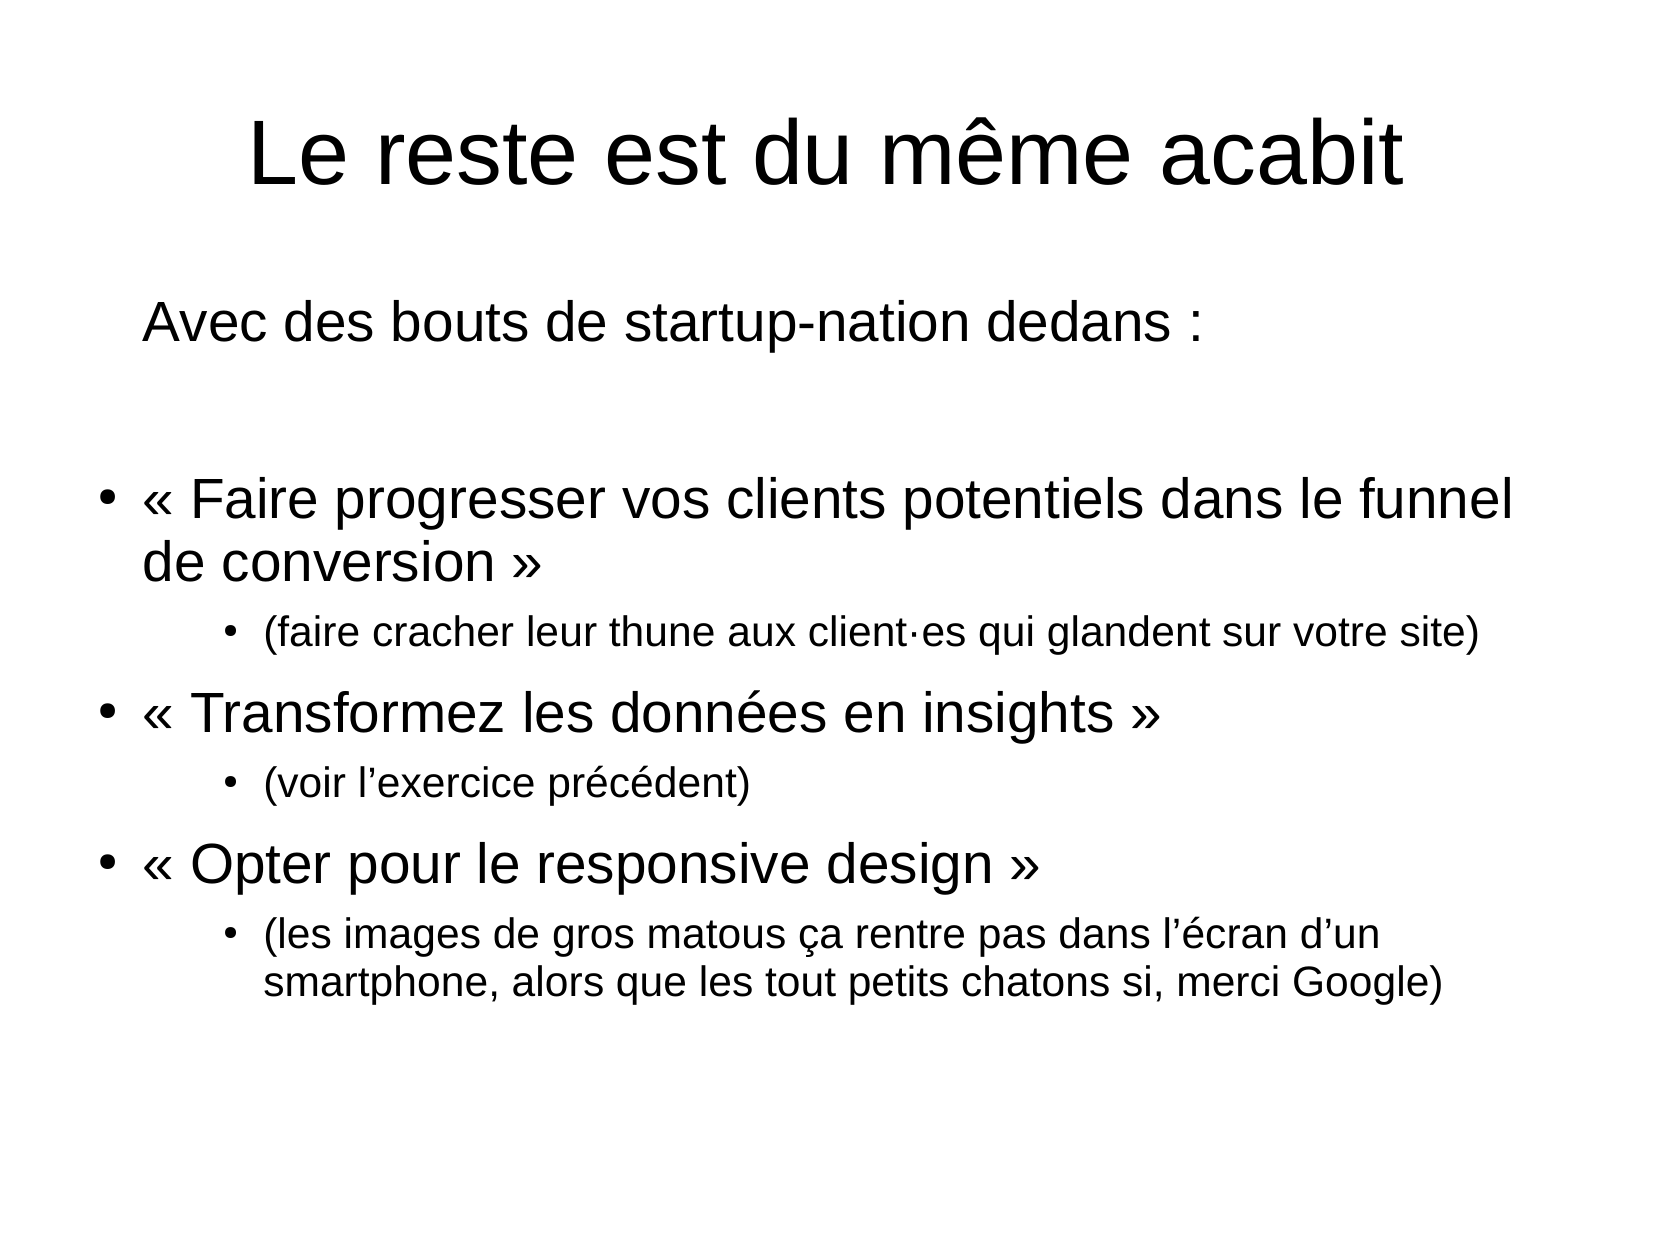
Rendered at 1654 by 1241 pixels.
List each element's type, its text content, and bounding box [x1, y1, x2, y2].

title Le reste est du même acabit [82, 49, 1571, 257]
list Avec des bouts de startup-nation dedans : « Faire progresser vos clients potentiels dans le funnel de conversion » (faire cracher leur thune aux client·es qui glandent sur votre site) « Transformez les données en insights » (voir l’exercice précédent) « Opter pour le responsive design » (les images de gros matous ça rentre pas dans l’écran d’un smartphone, alors que les tout petits chatons si, merci Google) [82, 290, 1571, 1010]
